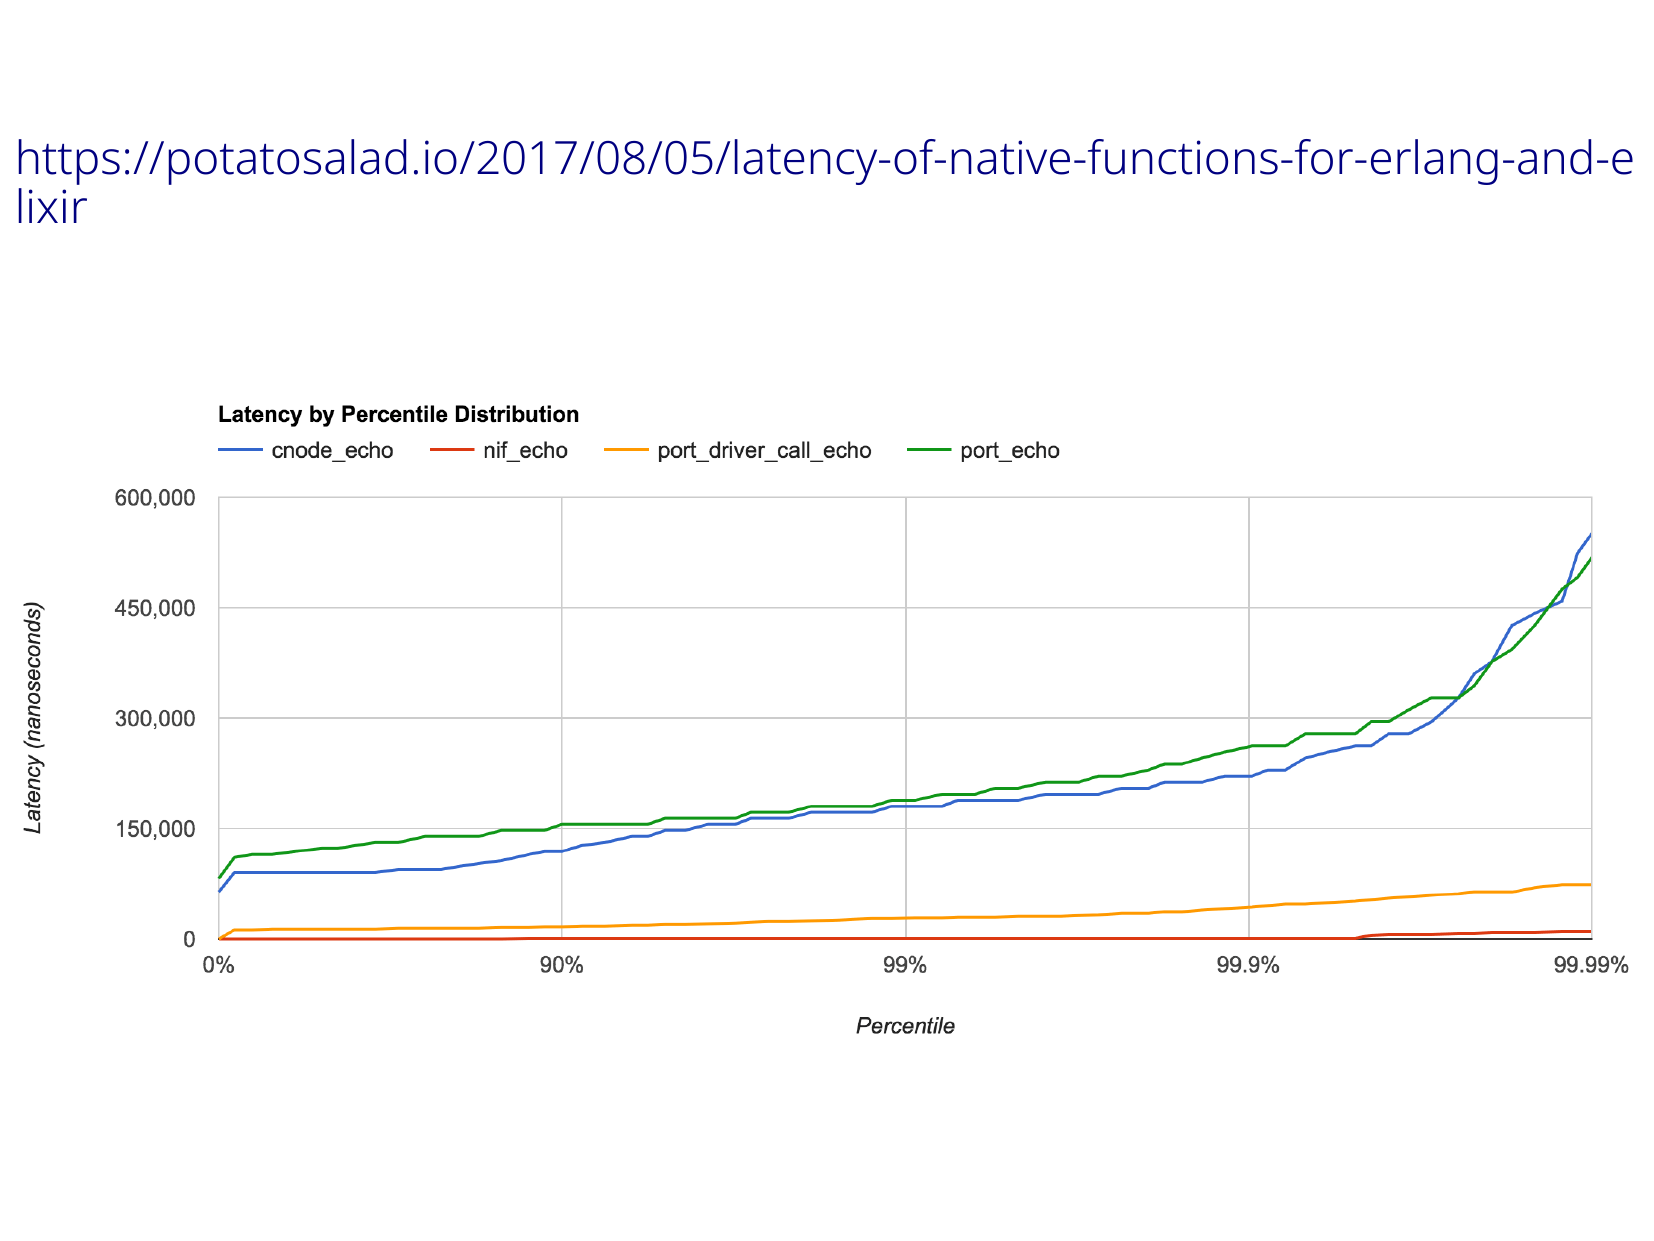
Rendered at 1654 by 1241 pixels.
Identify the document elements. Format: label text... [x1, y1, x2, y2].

picture [0, 371, 1654, 1075]
text_box https://potatosalad.io/2017/08/05/latency-of-native-functions-for-erlang-and-elixir [0, 118, 1654, 371]
